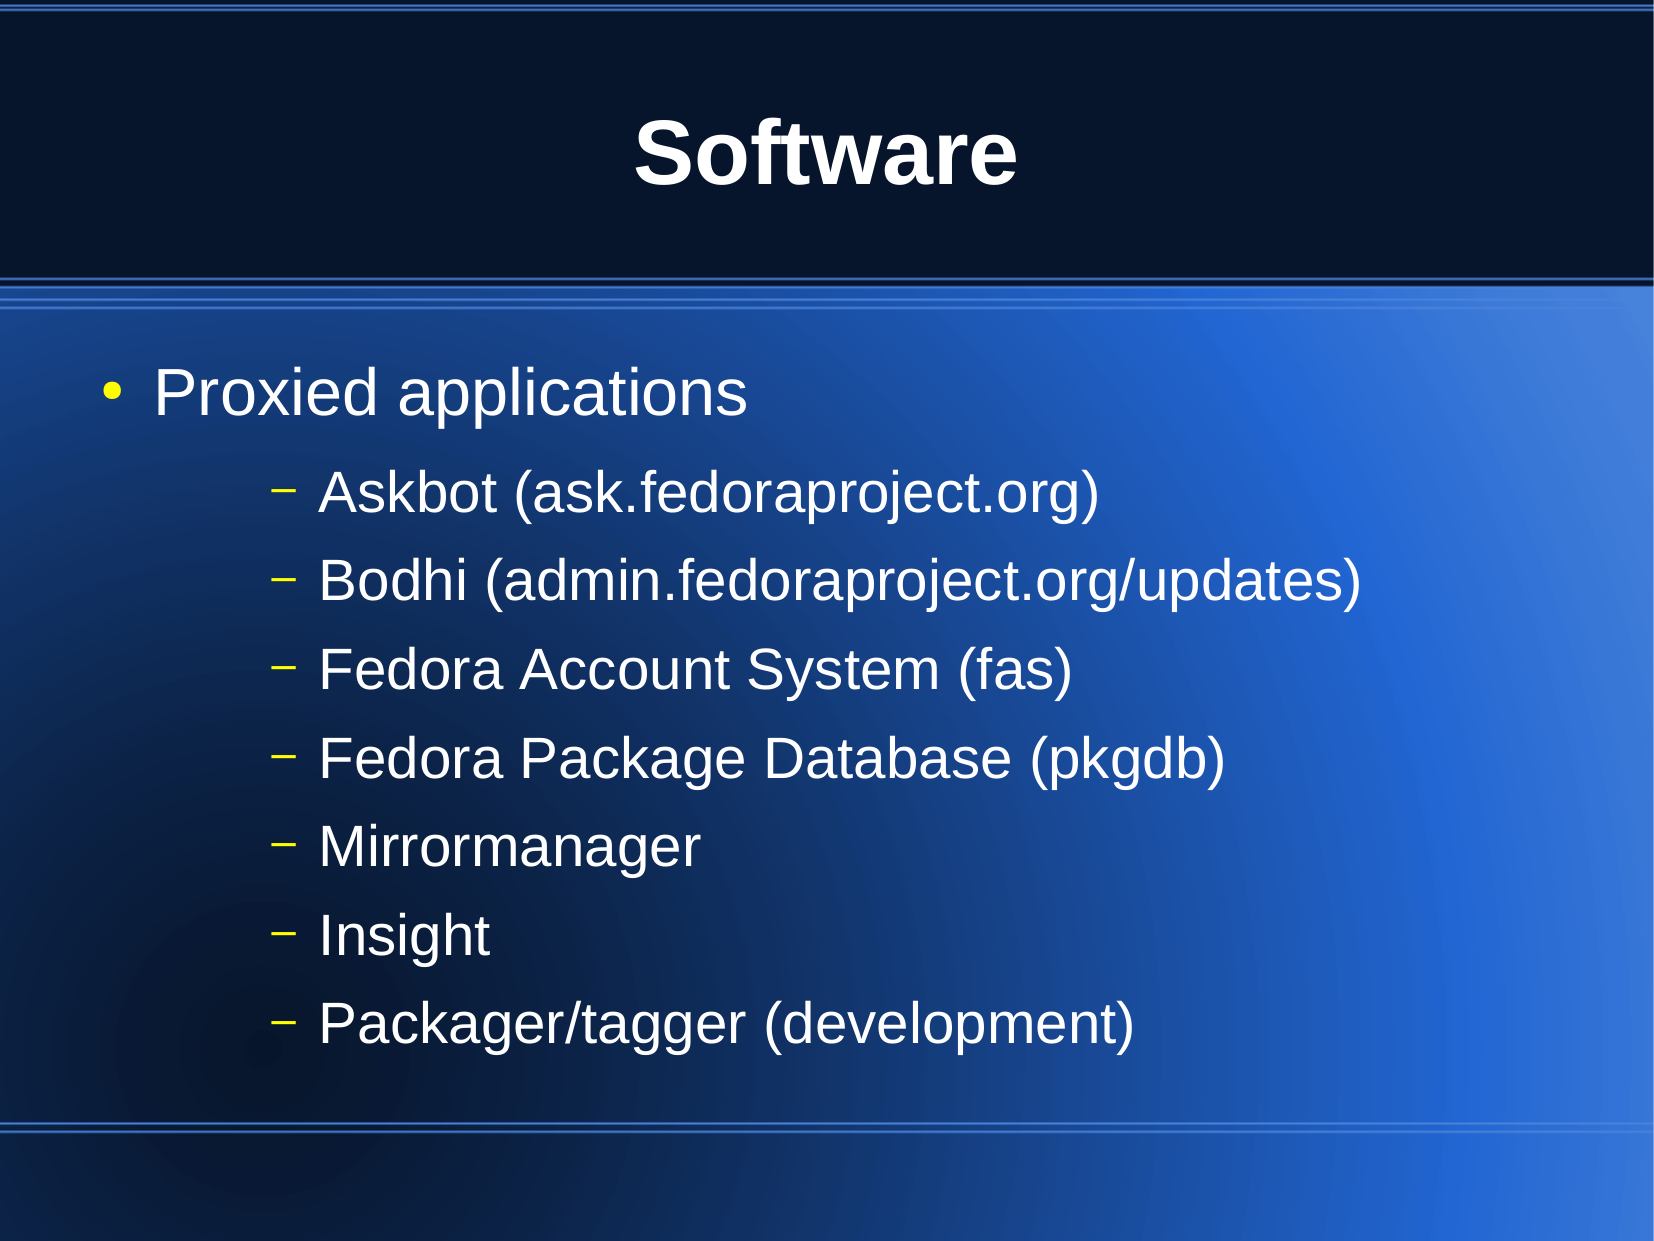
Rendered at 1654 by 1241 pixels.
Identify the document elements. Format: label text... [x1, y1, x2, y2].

list Proxied applications Askbot (ask.fedoraproject.org) Bodhi (admin.fedoraproject.org/updates) Fedora Account System (fas) Fedora Package Database (pkgdb) Mirrormanager Insight Packager/tagger (development) [82, 355, 1571, 1174]
picture [0, 0, 1654, 1241]
title Software [82, 49, 1571, 257]
